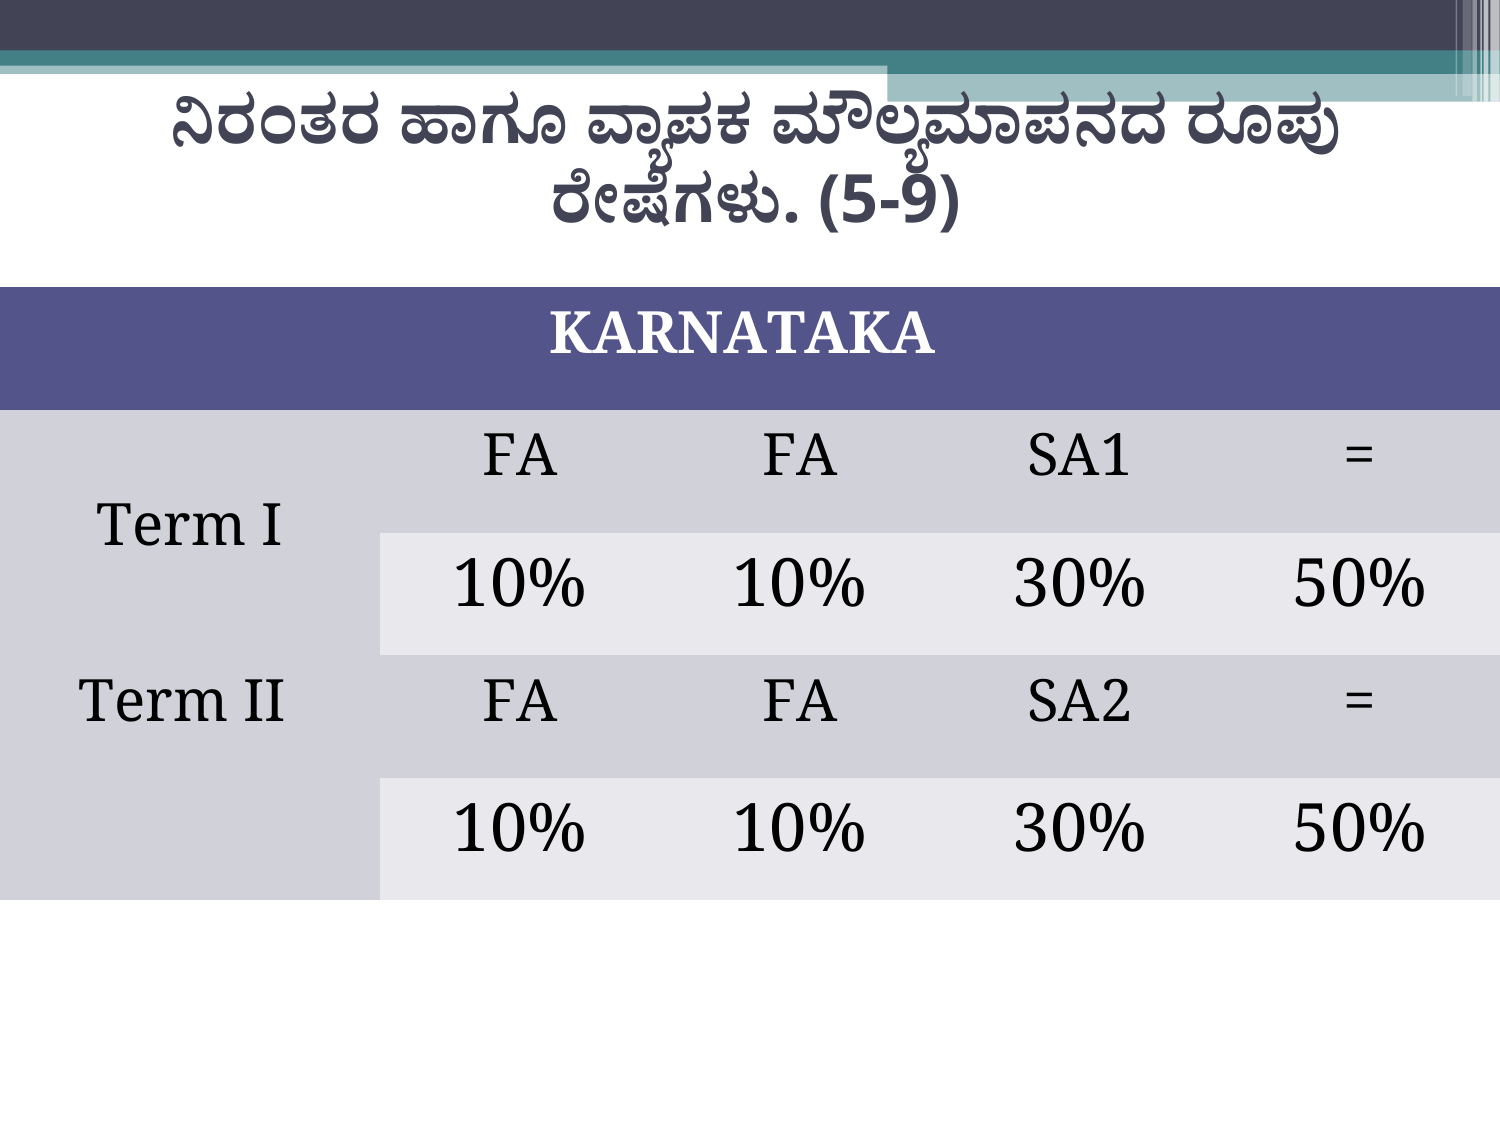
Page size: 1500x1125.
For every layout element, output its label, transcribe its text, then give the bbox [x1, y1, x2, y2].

table_cell FA [380, 410, 660, 533]
table_cell 50% [1220, 533, 1500, 655]
table_cell FA [660, 655, 940, 778]
table_cell FA [660, 410, 940, 533]
table_cell 10% [660, 778, 940, 900]
table_header KARNATAKA [0, 287, 1500, 410]
table_cell = [1220, 655, 1500, 778]
table_cell 30% [940, 778, 1220, 900]
table_cell 50% [1220, 778, 1500, 900]
table_cell 10% [660, 533, 940, 655]
table_cell Term I [0, 410, 380, 655]
table_cell FA [380, 655, 660, 778]
table_cell 10% [380, 778, 660, 900]
table_cell SA2 [940, 655, 1220, 778]
title ನಿರಂತರ ಹಾಗೂ ವ್ಯಾಪಕ ಮೌಲ್ಯಮಾಪನದ ರೂಪು ರೇಷೆಗಳು. (5-9) [37, 50, 1476, 263]
table_cell 10% [380, 533, 660, 655]
table_cell 30% [940, 533, 1220, 655]
table_cell SA1 [940, 410, 1220, 533]
table_cell = [1220, 410, 1500, 533]
table_cell Term II [0, 655, 380, 900]
